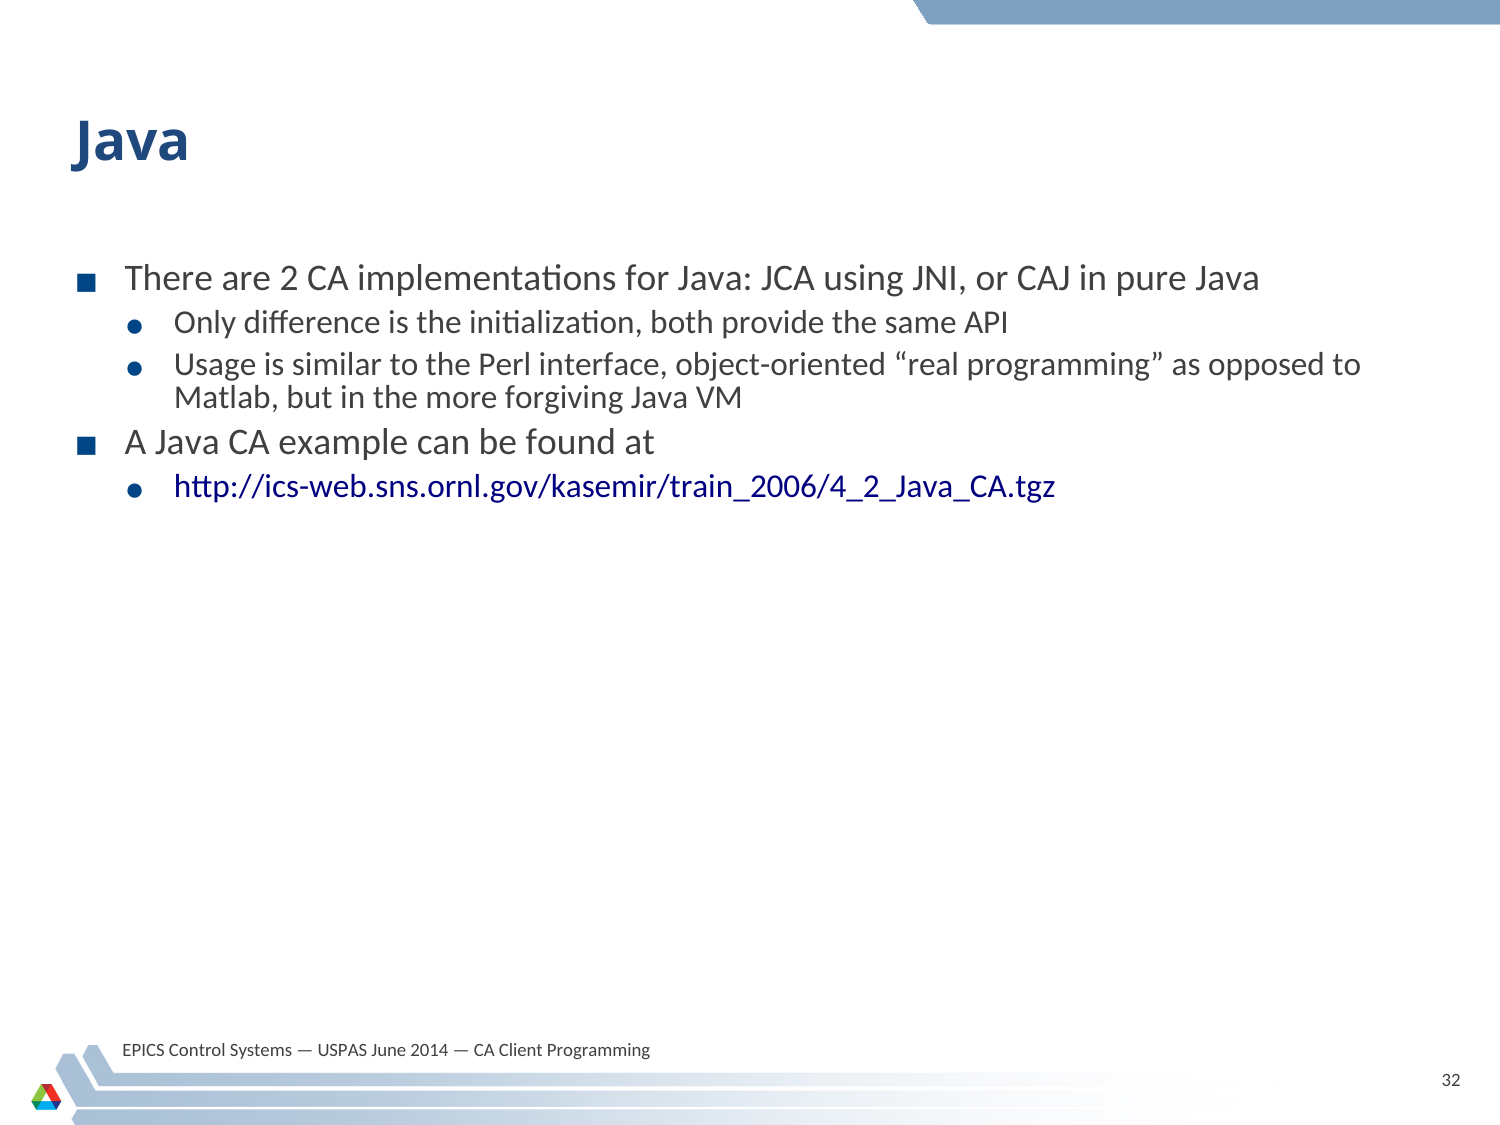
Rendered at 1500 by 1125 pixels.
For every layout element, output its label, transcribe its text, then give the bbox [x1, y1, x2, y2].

list There are 2 CA implementations for Java: JCA using JNI, or CAJ in pure Java Only difference is the initialization, both provide the same API Usage is similar to the Perl interface, object-oriented “real programming” as opposed to Matlab, but in the more forgiving Java VM A Java CA example can be found at http://ics-web.sns.ornl.gov/kasemir/train_2006/4_2_Java_CA.tgz [75, 262, 1426, 552]
title Java [75, 106, 1426, 171]
picture [0, 1037, 1500, 1125]
picture [0, 0, 1500, 26]
